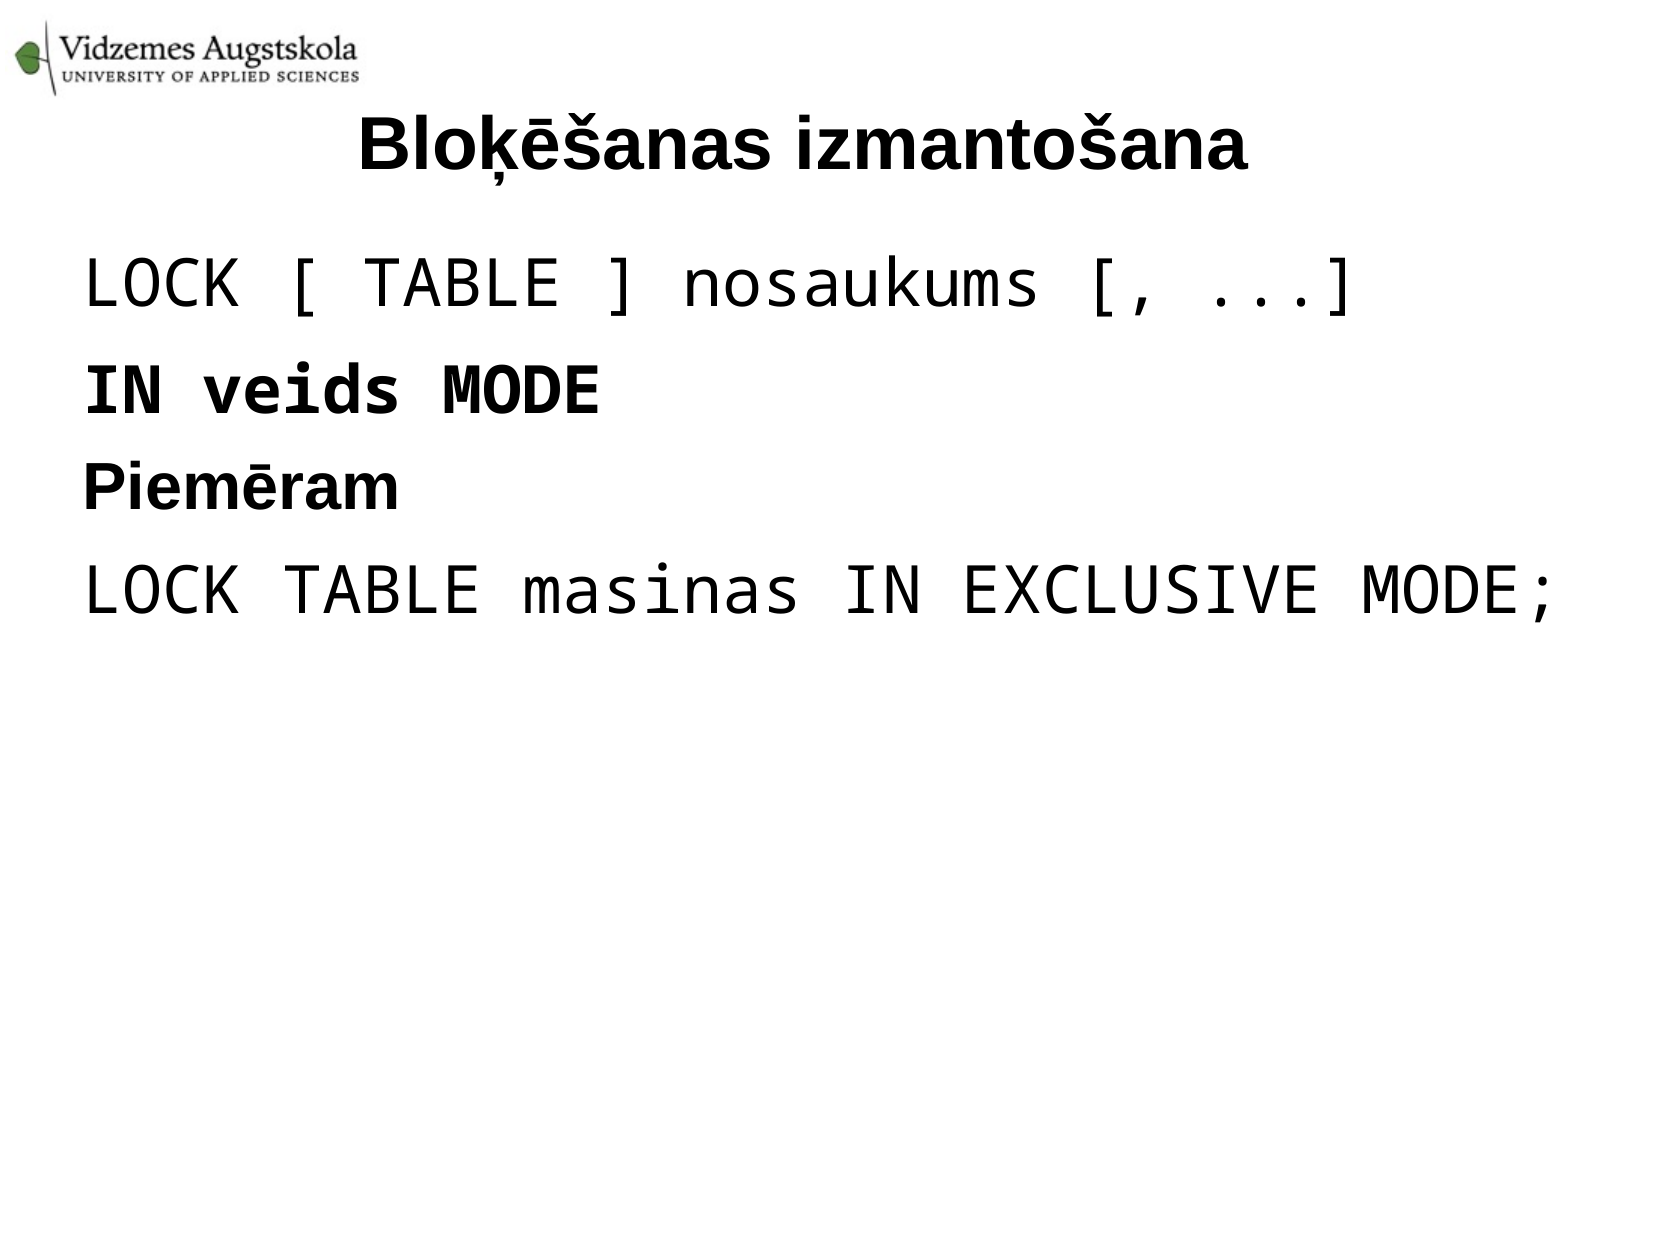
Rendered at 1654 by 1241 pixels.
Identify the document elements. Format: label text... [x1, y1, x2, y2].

list LOCK [ TABLE ] nosaukums [, ...] IN veids MODE Piemēram LOCK TABLE masinas IN EXCLUSIVE MODE; [82, 236, 1569, 1107]
picture [5, 2, 368, 113]
title Bloķēšanas izmantošana [94, 103, 1512, 188]
